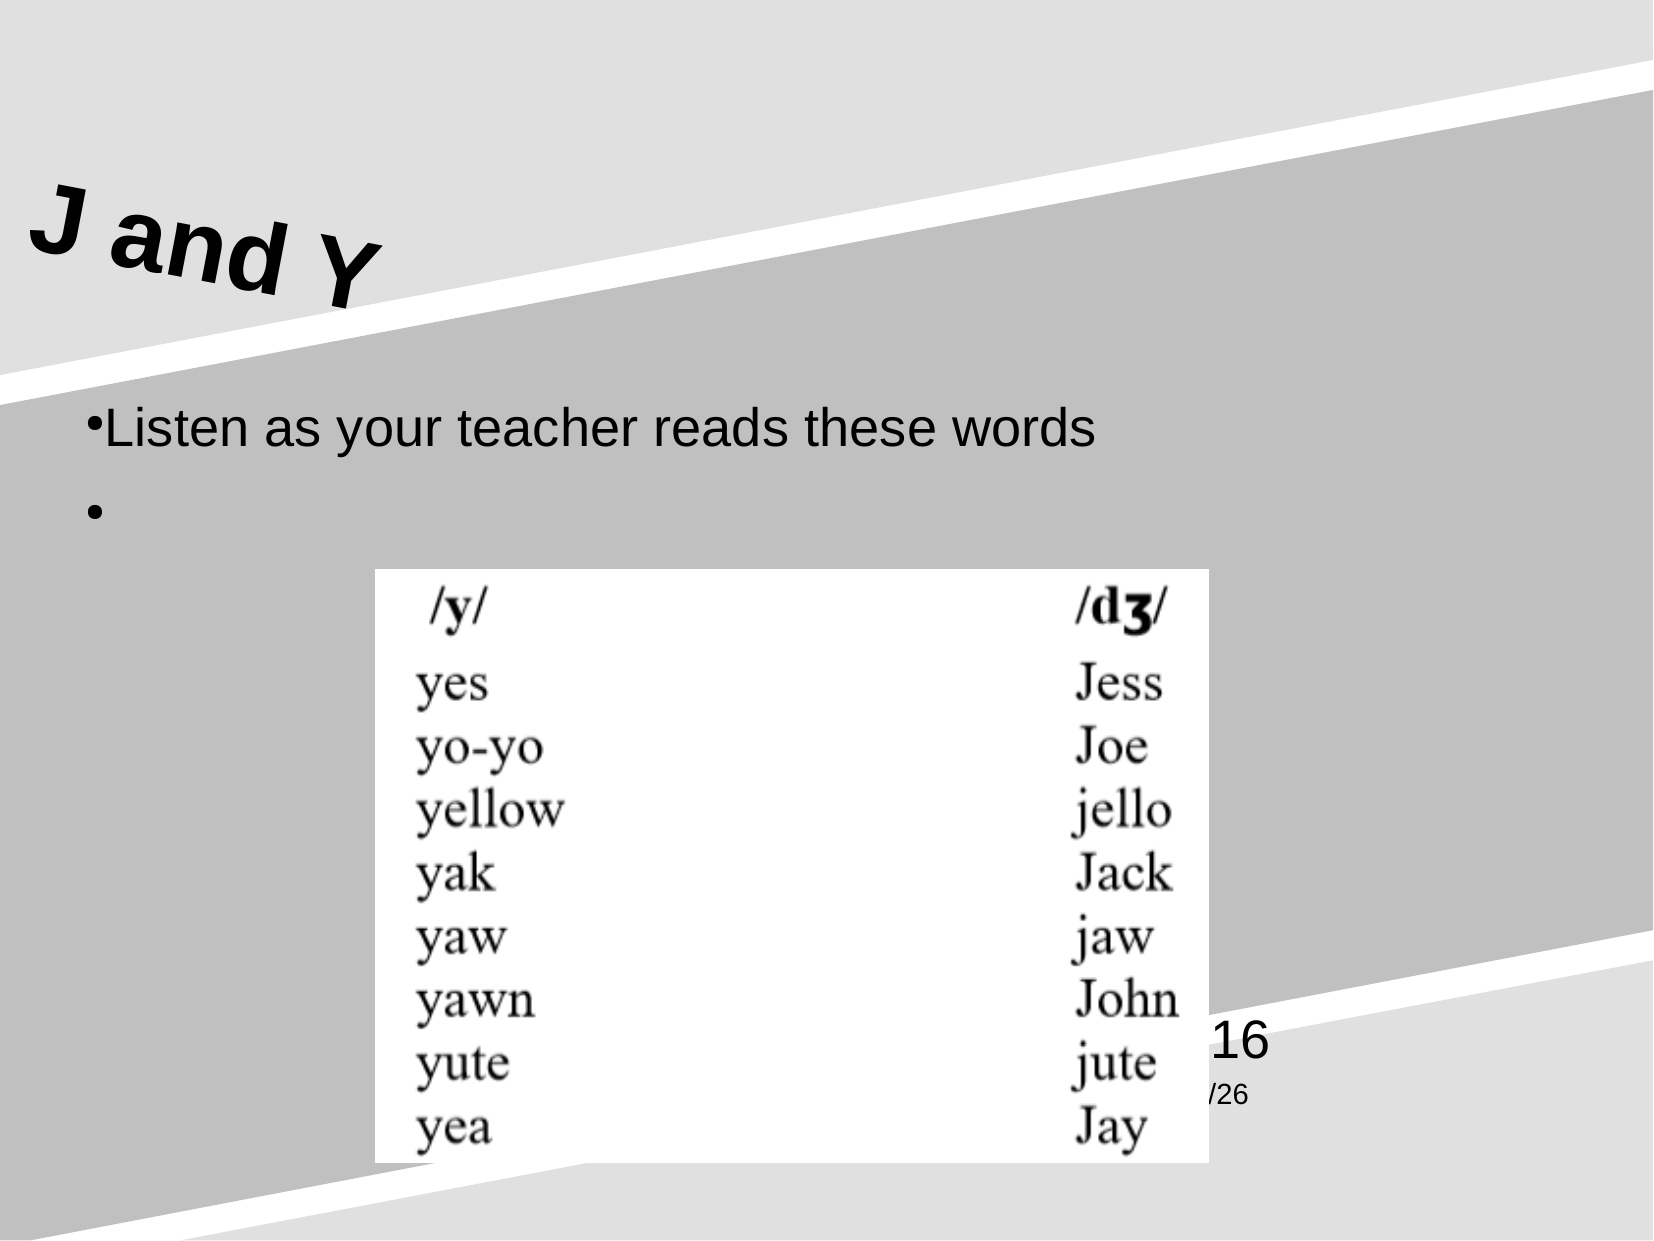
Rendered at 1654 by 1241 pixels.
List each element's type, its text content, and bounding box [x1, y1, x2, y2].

title J and Y [0, 152, 1269, 394]
picture [375, 570, 1209, 1163]
list Listen as your teacher reads these words [85, 392, 1541, 1037]
text_box [1209, 1004, 1624, 1161]
